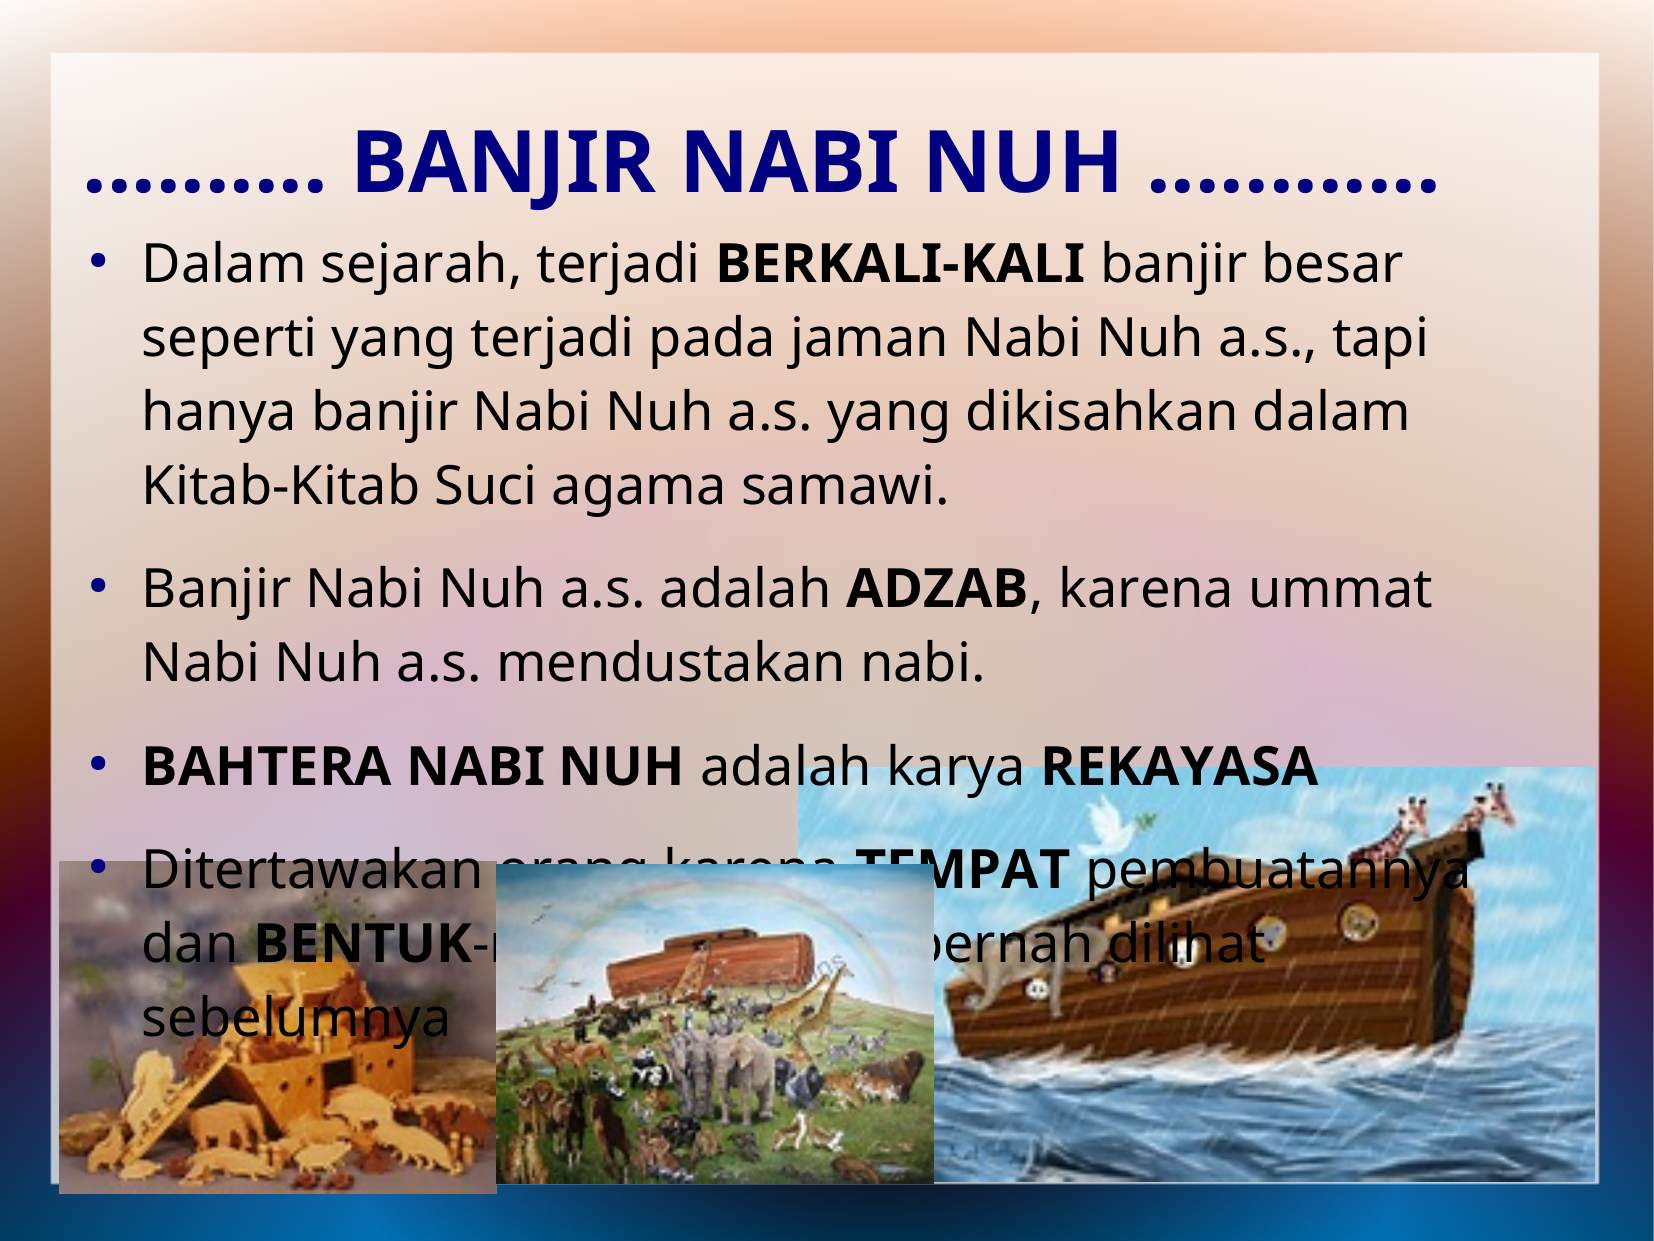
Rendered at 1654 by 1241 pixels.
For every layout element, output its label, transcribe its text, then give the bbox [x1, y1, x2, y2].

title .......... BANJIR NABI NUH ............ [82, 55, 1571, 263]
picture [0, 0, 1654, 1241]
list Dalam sejarah, terjadi BERKALI-KALI banjir besar seperti yang terjadi pada jaman Nabi Nuh a.s., tapi hanya banjir Nabi Nuh a.s. yang dikisahkan dalam Kitab-Kitab Suci agama samawi. Banjir Nabi Nuh a.s. adalah ADZAB, karena ummat Nabi Nuh a.s. mendustakan nabi. BAHTERA NABI NUH adalah karya REKAYASA Ditertawakan orang karena TEMPAT pembuatannya dan BENTUK-nya yang belum pernah dilihat sebelumnya [70, 224, 1560, 1123]
